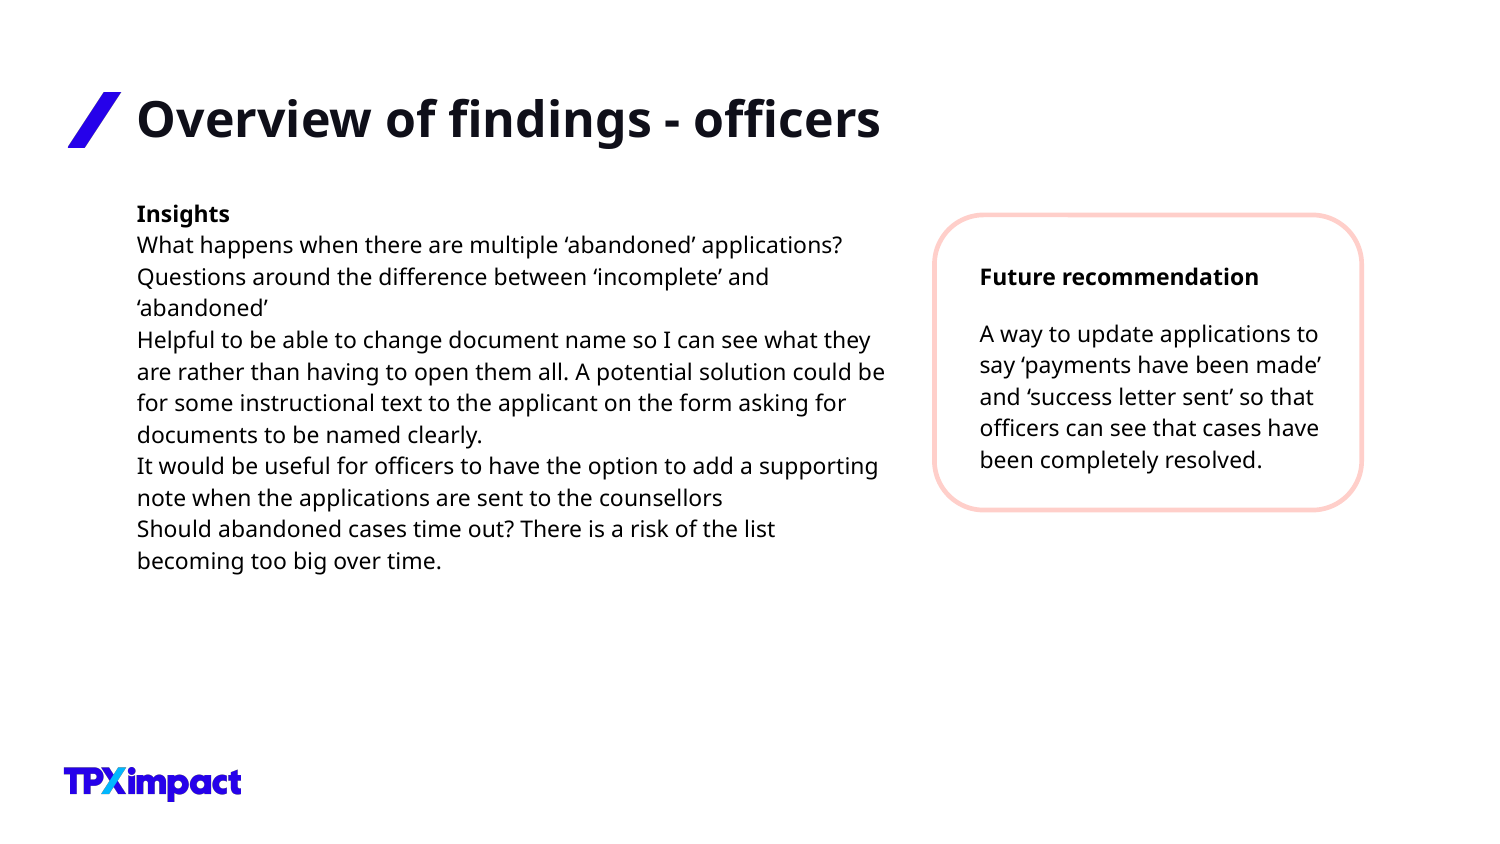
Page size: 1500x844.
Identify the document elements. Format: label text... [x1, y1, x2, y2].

picture [63, 767, 121, 802]
title Overview of findings - officers [121, 72, 1449, 167]
picture [67, 92, 121, 148]
title Insights What happens when there are multiple ‘abandoned’ applications? Questions around the difference between ‘incomplete’ and ‘abandoned’ Helpful to be able to change document name so I can see what they are rather than having to open them all. A potential solution could be for some instructional text to the applicant on the form asking for documents to be named clearly. It would be useful for officers to have the option to add a supporting note when the applications are sent to the counsellors Should abandoned cases time out? There is a risk of the list becoming too big over time. [121, 180, 902, 844]
text_box Future recommendation A way to update applications to say ‘payments have been made’ and ‘success letter sent’ so that officers can see that cases have been completely resolved. [964, 243, 1338, 488]
text_box [934, 214, 1362, 511]
